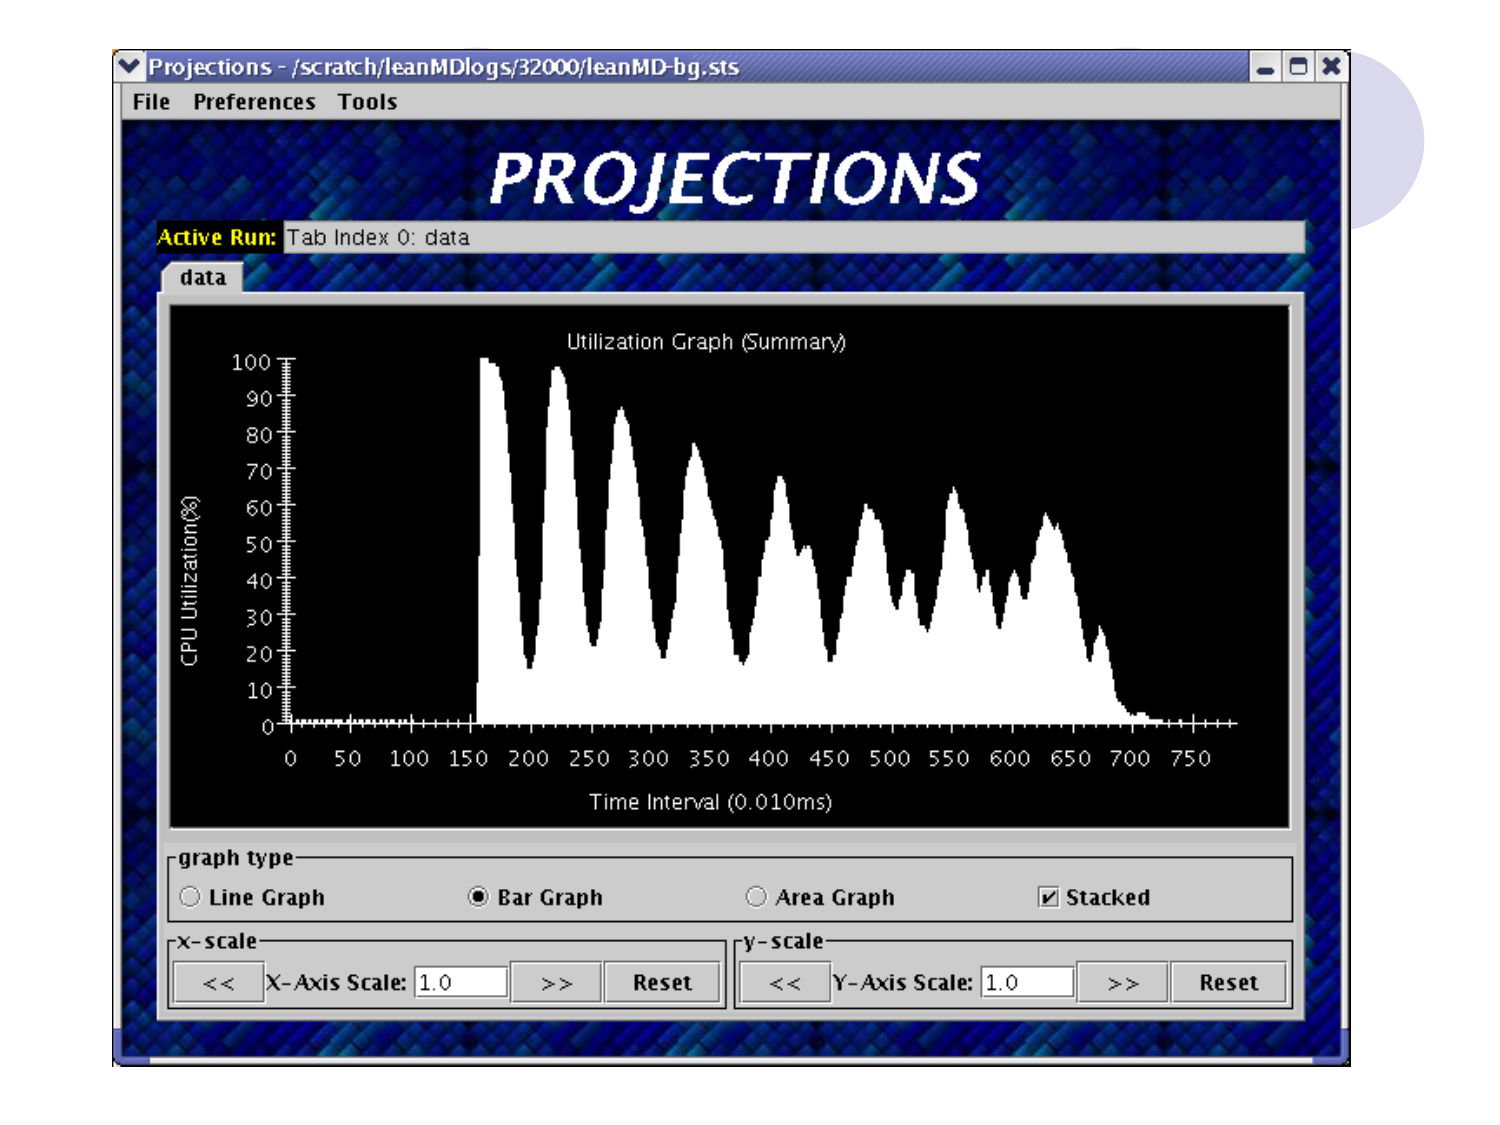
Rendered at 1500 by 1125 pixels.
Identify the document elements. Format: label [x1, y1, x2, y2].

picture [112, 49, 1351, 1067]
